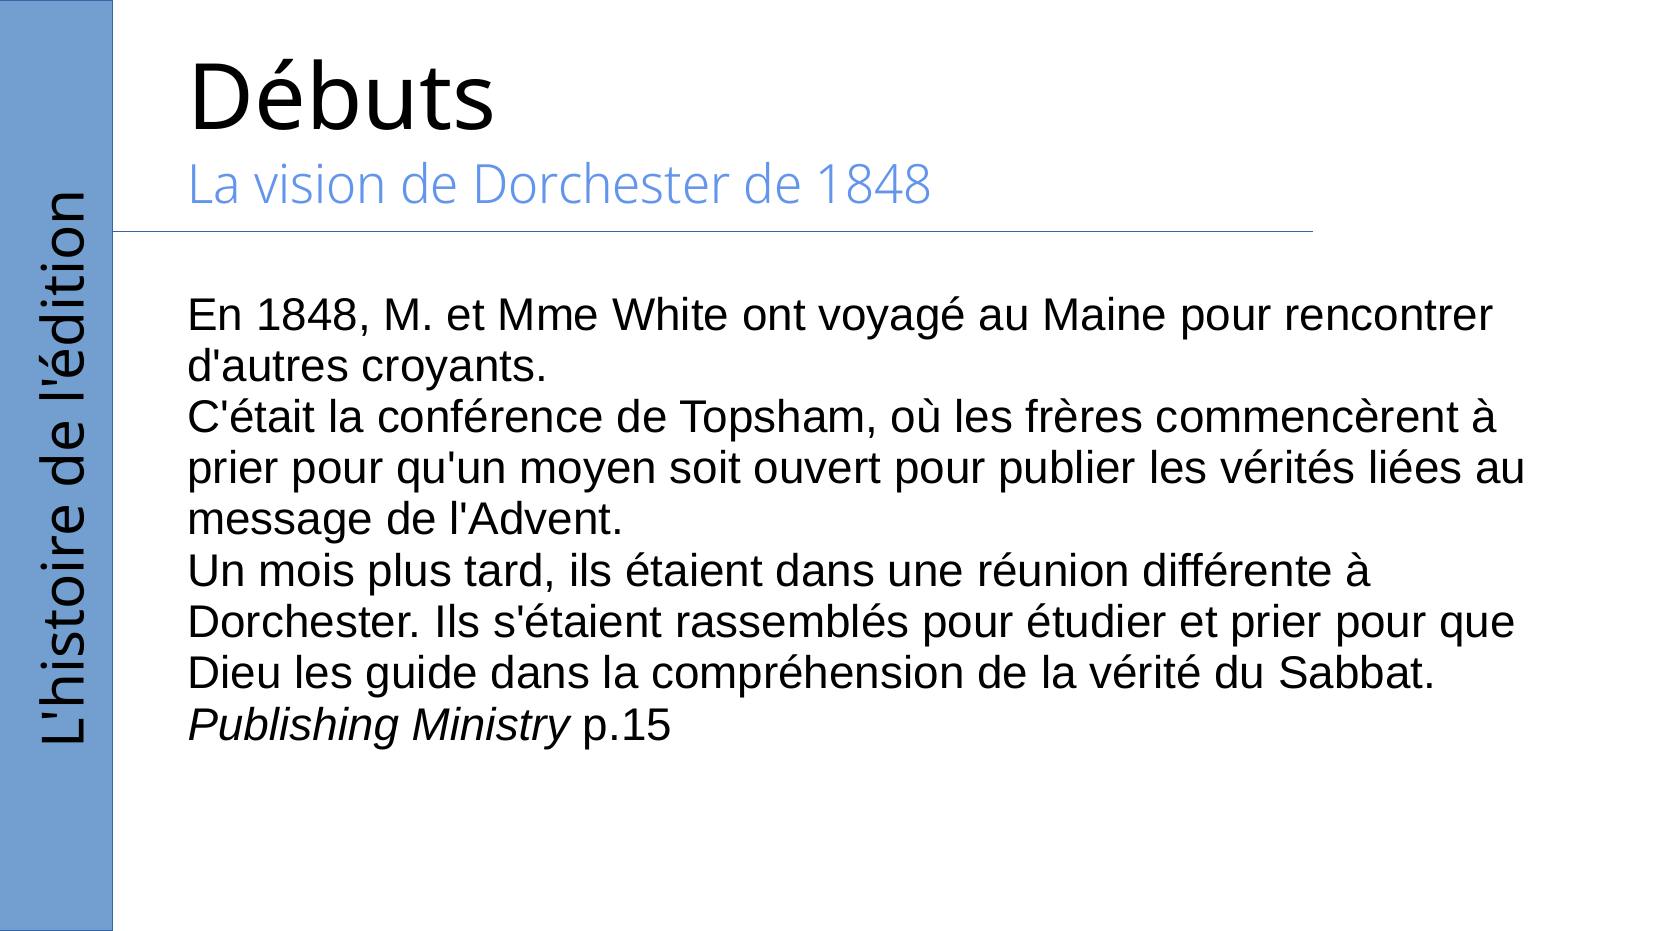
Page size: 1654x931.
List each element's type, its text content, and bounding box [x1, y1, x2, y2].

title Débuts [187, 33, 1571, 125]
text_box L'histoire de l'édition [13, 37, 105, 901]
text_box [0, 0, 113, 931]
subtitle En 1848, M. et Mme White ont voyagé au Maine pour rencontrer d'autres croyants. C'était la conférence de Topsham, où les frères commencèrent à prier pour qu'un moyen soit ouvert pour publier les vérités liées au message de l'Advent. Un mois plus tard, ils étaient dans une réunion différente à Dorchester. Ils s'étaient rassemblés pour étudier et prier pour que Dieu les guide dans la compréhension de la vérité du Sabbat. Publishing Ministry p.15 [187, 288, 1576, 863]
title La vision de Dorchester de 1848 [187, 125, 1571, 239]
